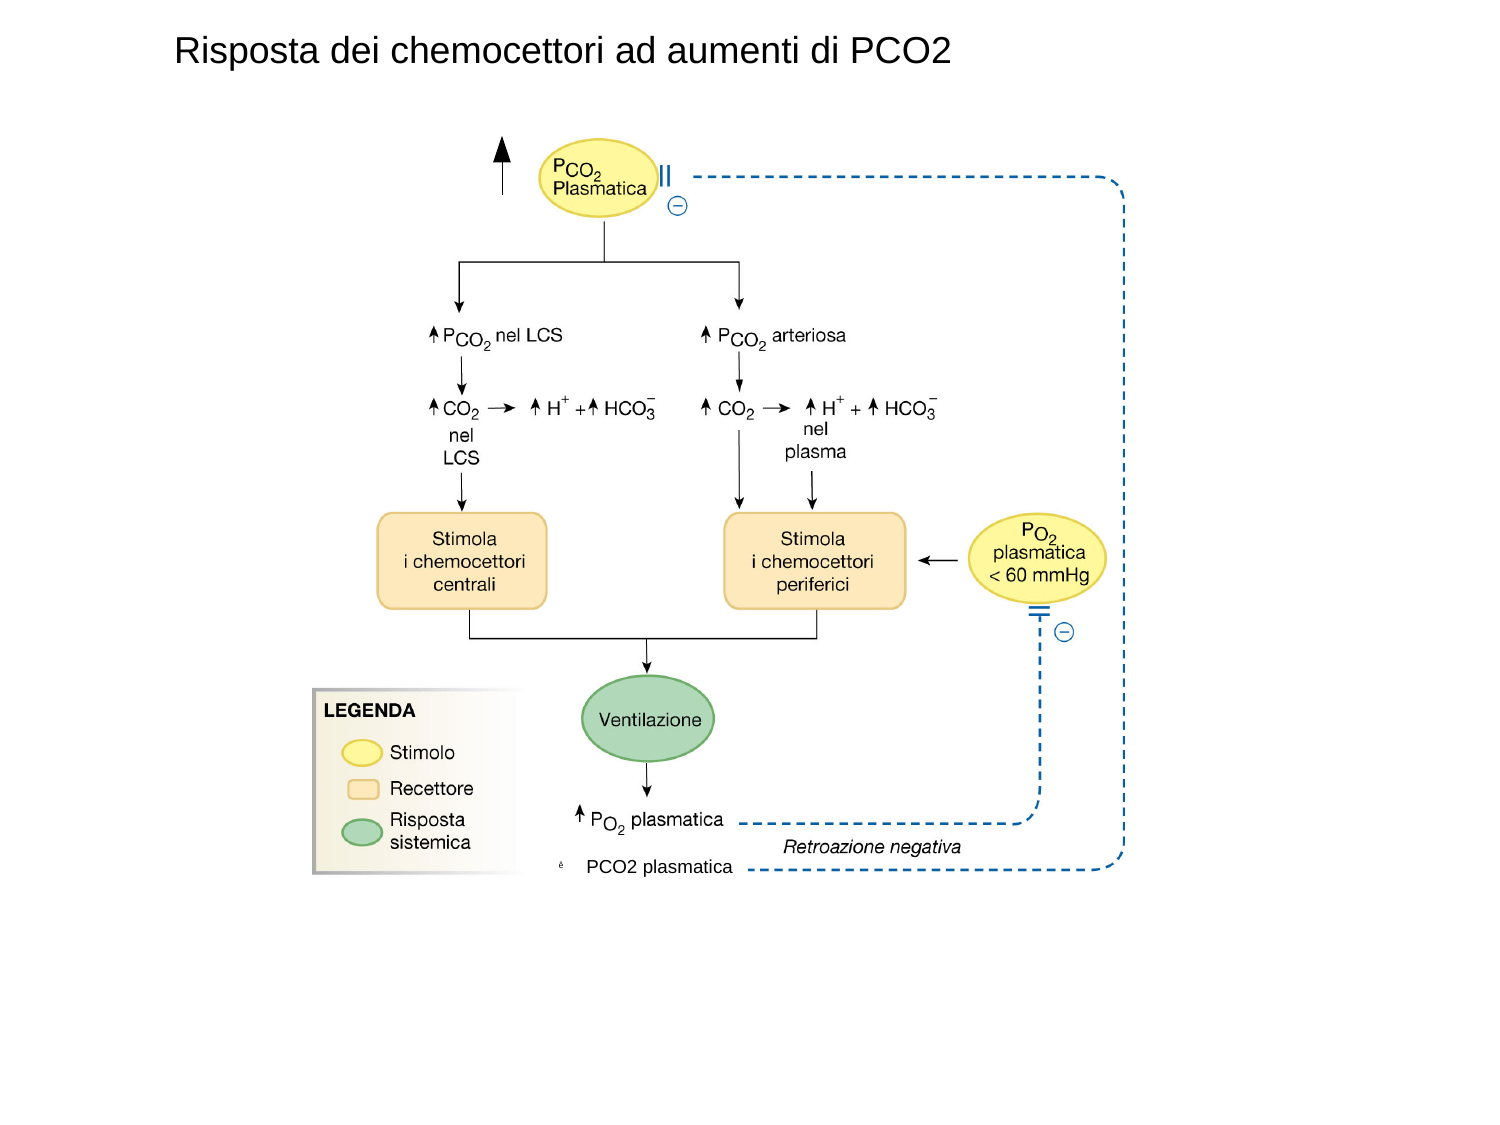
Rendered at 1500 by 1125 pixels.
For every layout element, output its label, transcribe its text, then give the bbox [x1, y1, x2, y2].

picture [312, 138, 1125, 890]
text_box PCO2 plasmatica [543, 847, 748, 930]
text_box Risposta dei chemocettori ad aumenti di PCO2 [159, 19, 1287, 124]
